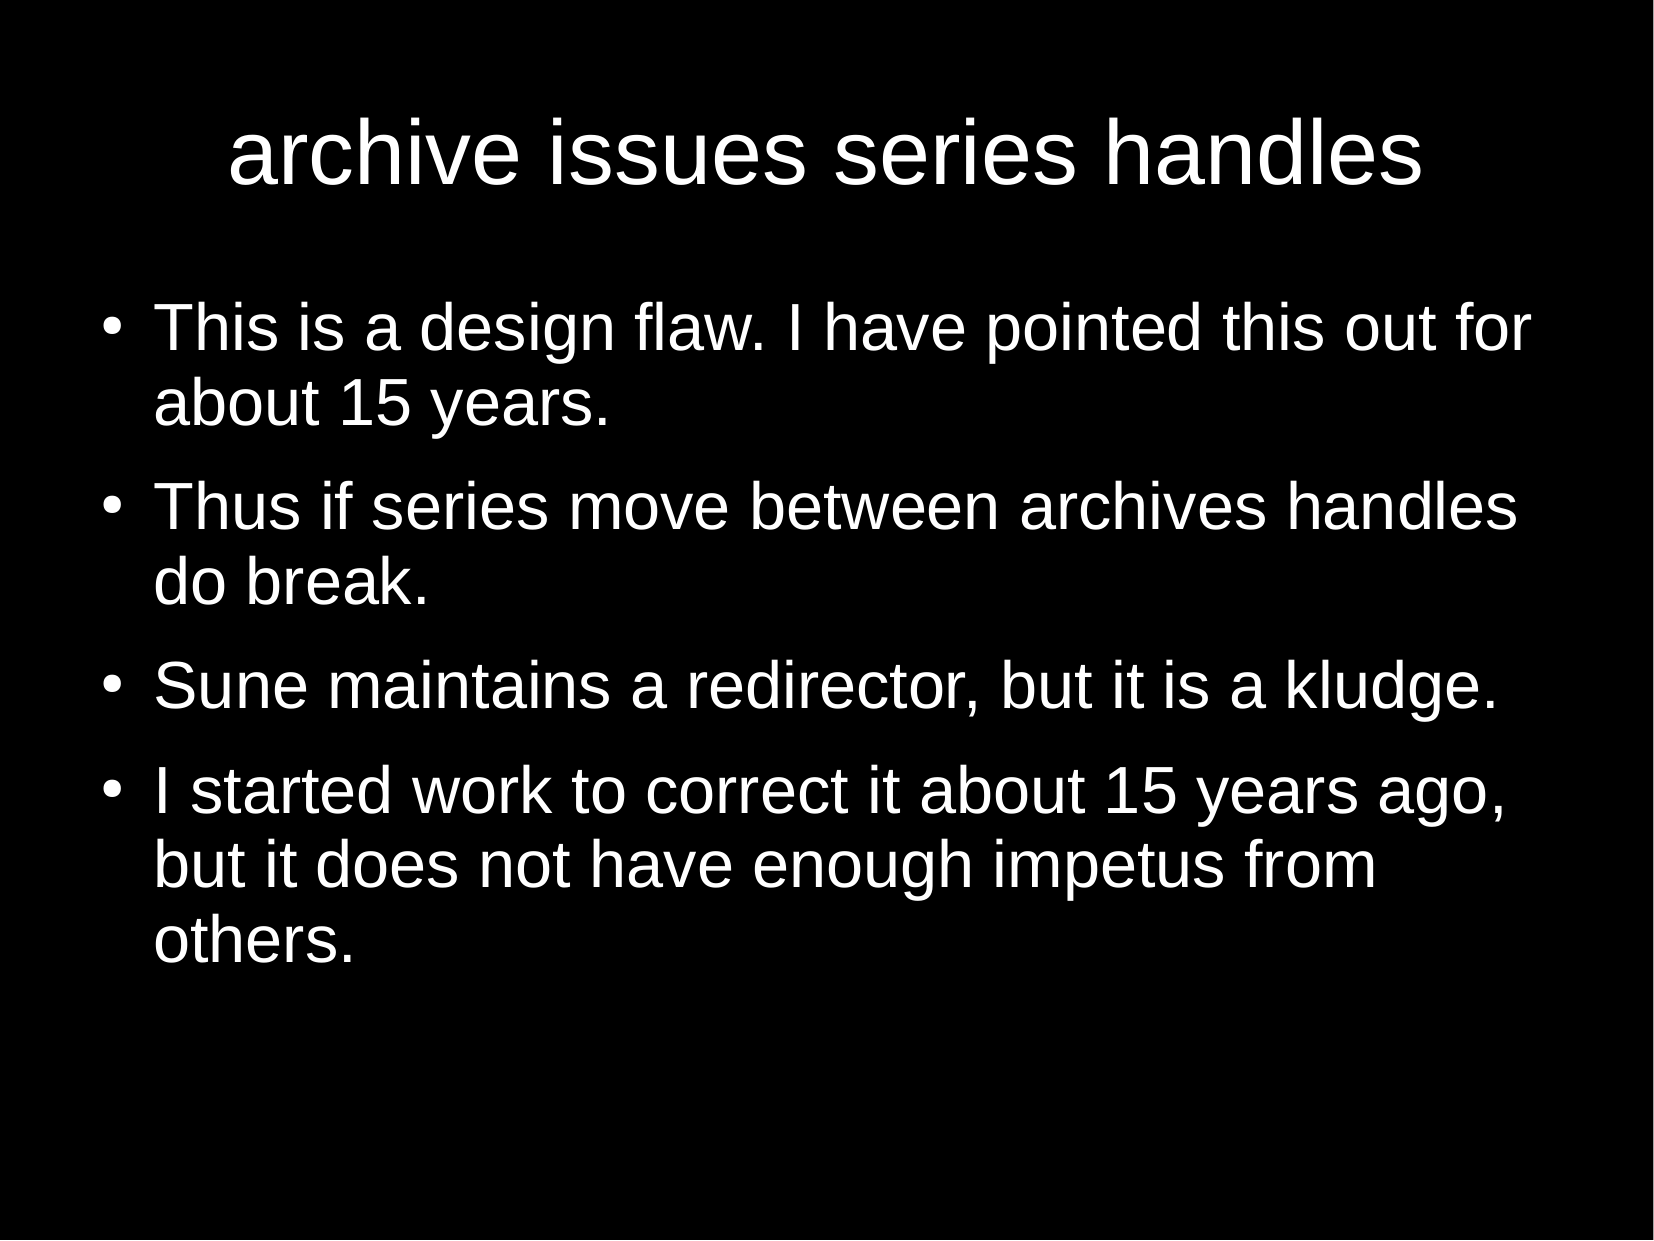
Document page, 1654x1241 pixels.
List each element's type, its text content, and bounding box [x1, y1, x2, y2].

title archive issues series handles [82, 49, 1571, 257]
list This is a design flaw. I have pointed this out for about 15 years. Thus if series move between archives handles do break. Sune maintains a redirector, but it is a kludge. I started work to correct it about 15 years ago, but it does not have enough impetus from others. [82, 290, 1571, 1010]
